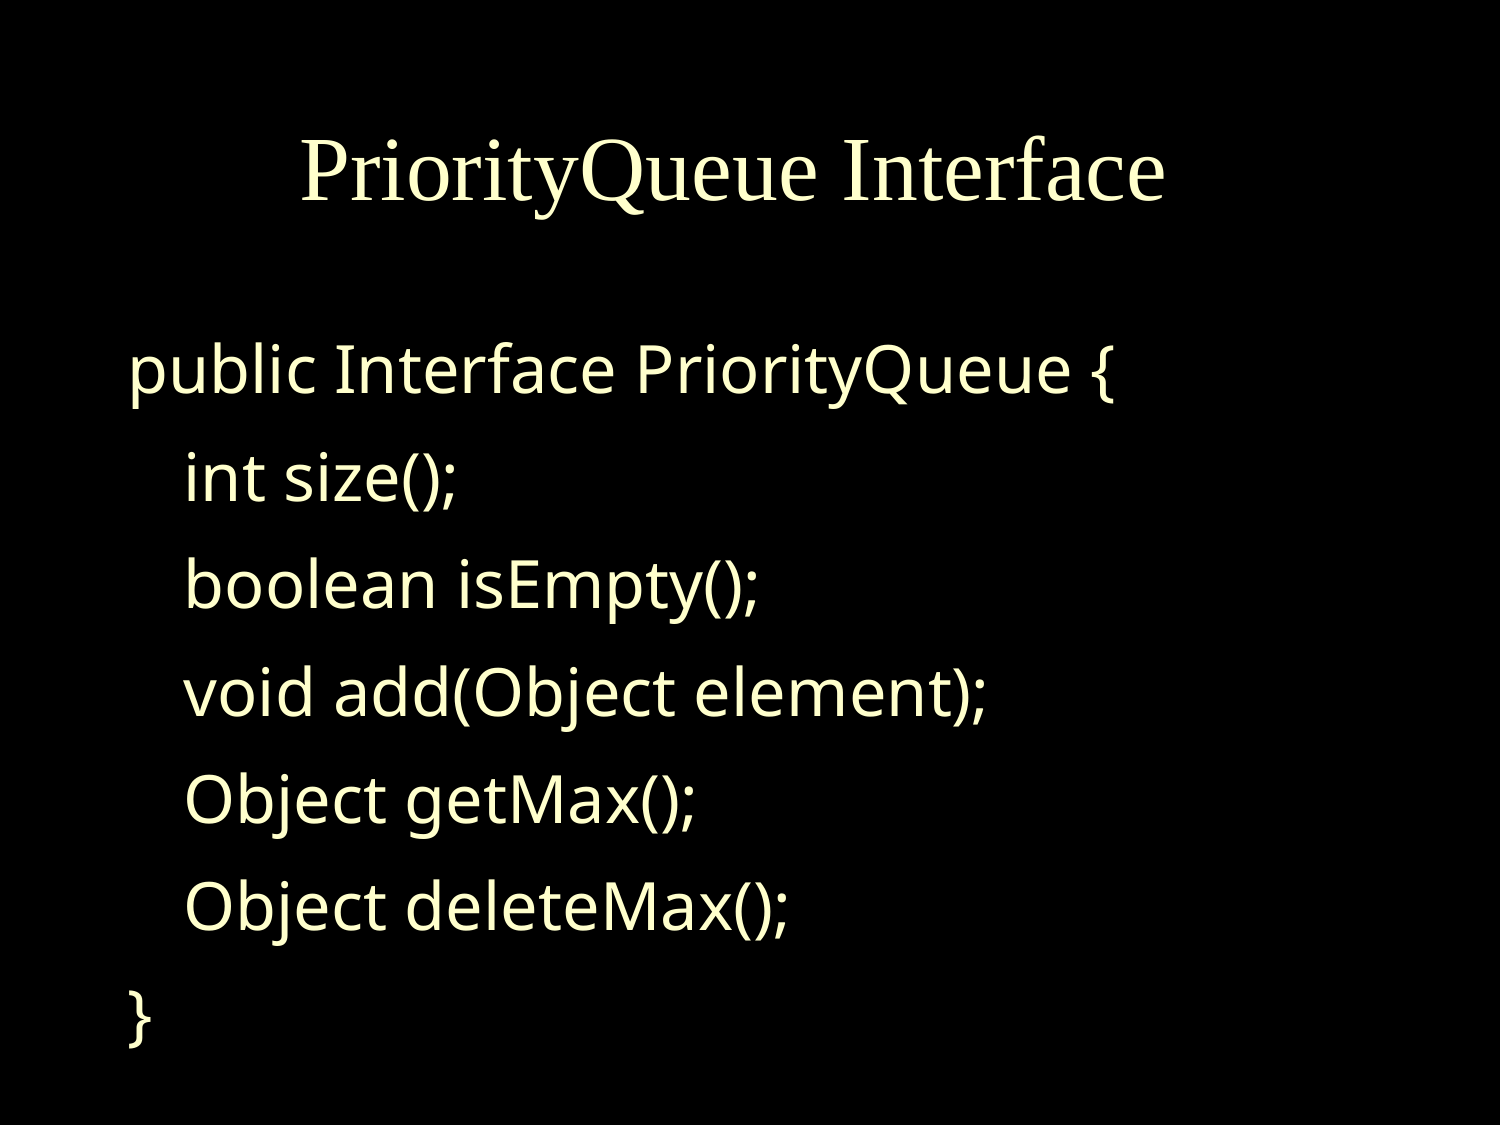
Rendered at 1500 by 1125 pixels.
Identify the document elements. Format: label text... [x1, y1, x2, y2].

title PriorityQueue Interface [4, 75, 1463, 265]
list public Interface PriorityQueue { int size(); boolean isEmpty(); void add(Object element); Object getMax(); Object deleteMax(); } [112, 314, 1482, 994]
